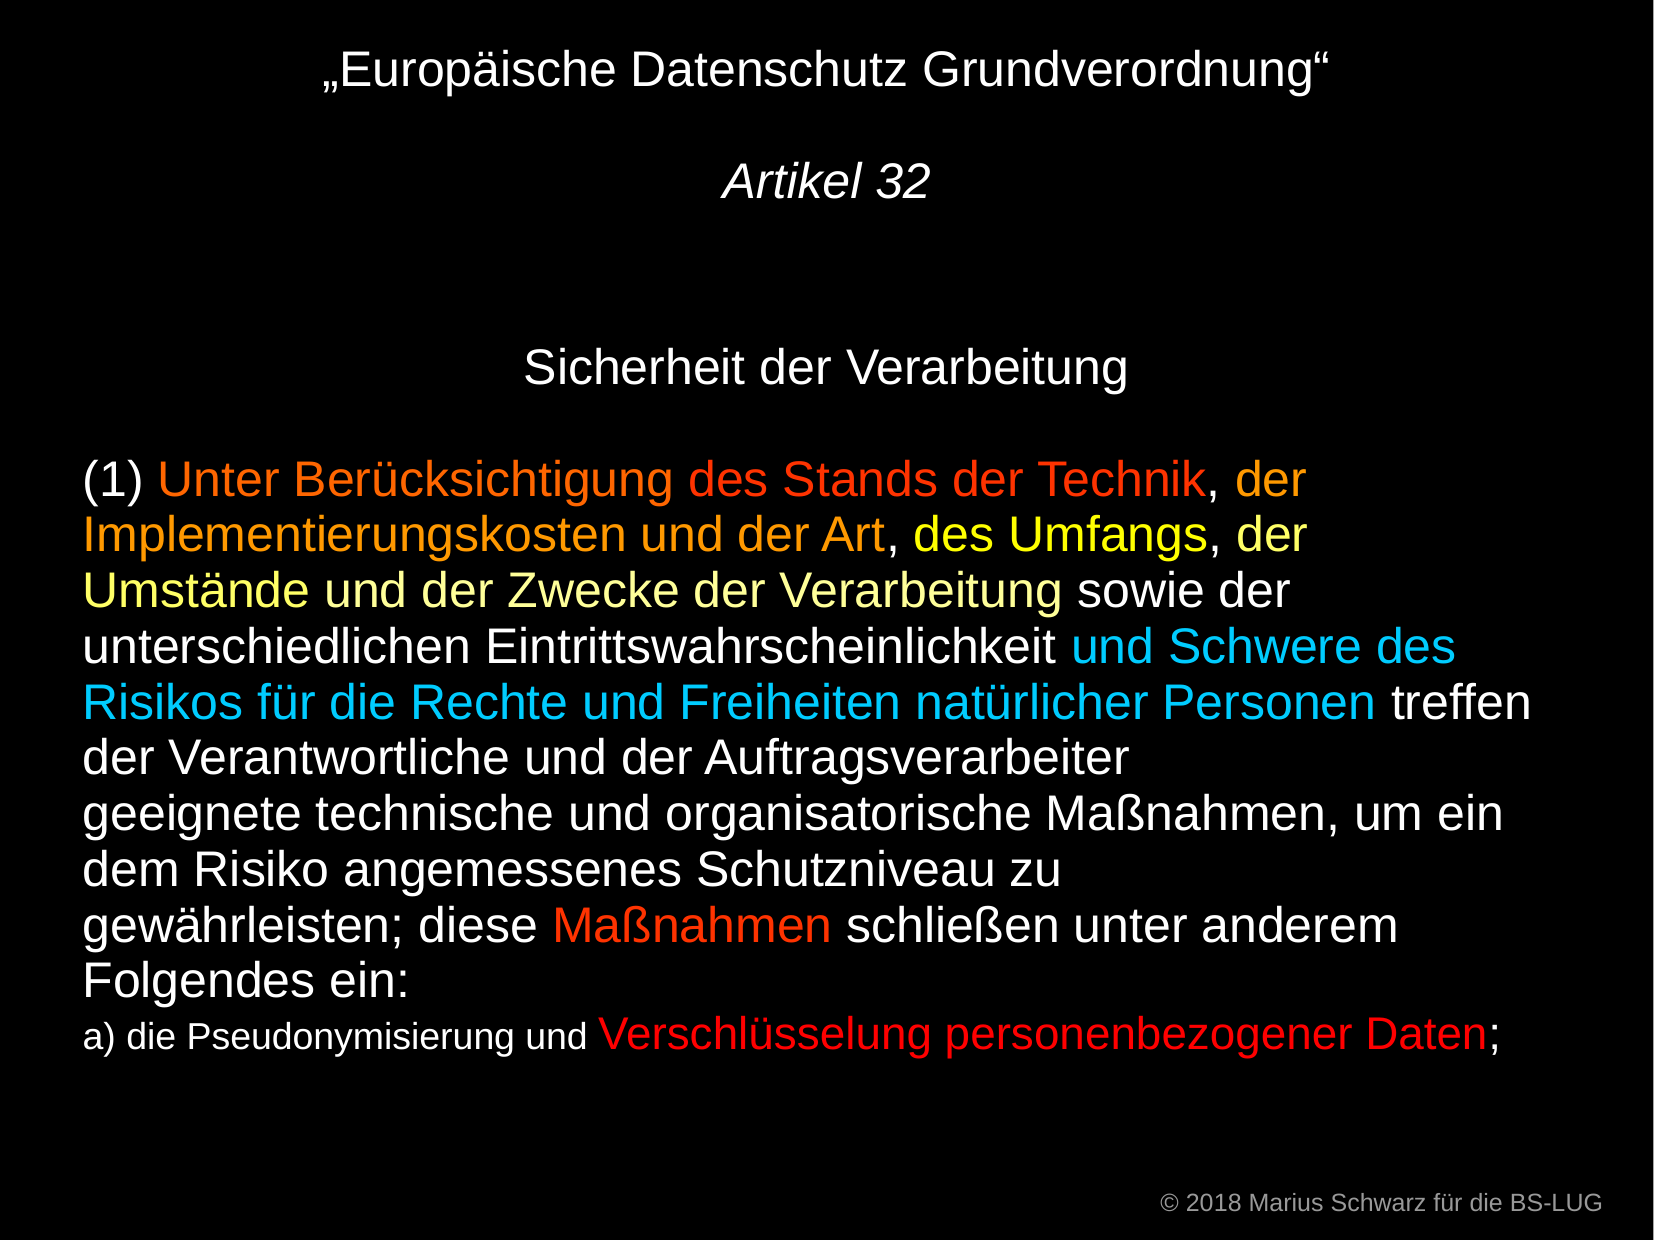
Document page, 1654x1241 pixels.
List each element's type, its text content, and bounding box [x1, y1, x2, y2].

text_box Sicherheit der Verarbeitung (1) Unter Berücksichtigung des Stands der Technik, der Implementierungskosten und der Art, des Umfangs, der Umstände und der Zwecke der Verarbeitung sowie der unterschiedlichen Eintrittswahrscheinlichkeit und Schwere des Risikos für die Rechte und Freiheiten natürlicher Personen treffen der Verantwortliche und der Auftragsverarbeiter geeignete technische und organisatorische Maßnahmen, um ein dem Risiko angemessenes Schutzniveau zu gewährleisten; diese Maßnahmen schließen unter anderem Folgendes ein: a) die Pseudonymisierung und Verschlüsselung personenbezogener Daten; [82, 290, 1571, 1109]
text_box © 2018 Marius Schwarz für die BS-LUG [1145, 1181, 1630, 1224]
title „Europäische Datenschutz Grundverordnung“ Artikel 32 [82, 41, 1571, 209]
